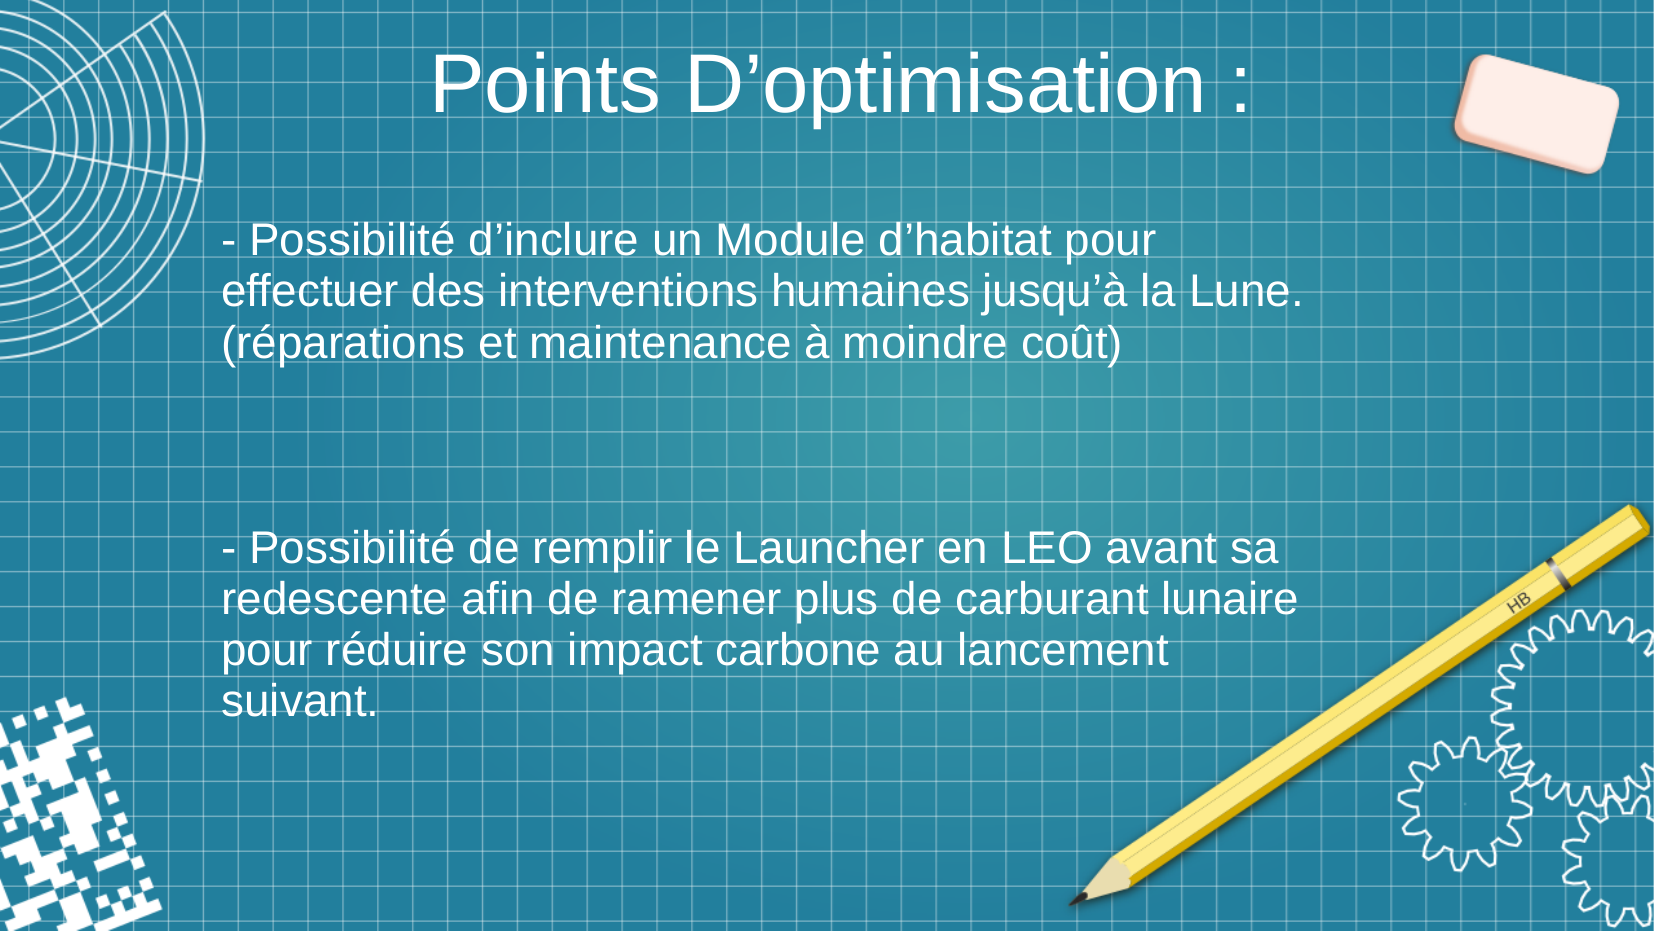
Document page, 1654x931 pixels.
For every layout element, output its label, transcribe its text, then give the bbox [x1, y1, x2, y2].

text_box Points D’optimisation : [354, 29, 1329, 206]
text_box - Possibilité d’inclure un Module d’habitat pour effectuer des interventions humaines jusqu’à la Lune. (réparations et maintenance à moindre coût) - Possibilité de remplir le Launcher en LEO avant sa redescente afin de ramener plus de carburant lunaire pour réduire son impact carbone au lancement suivant. [206, 206, 1329, 931]
picture [0, 0, 1654, 931]
